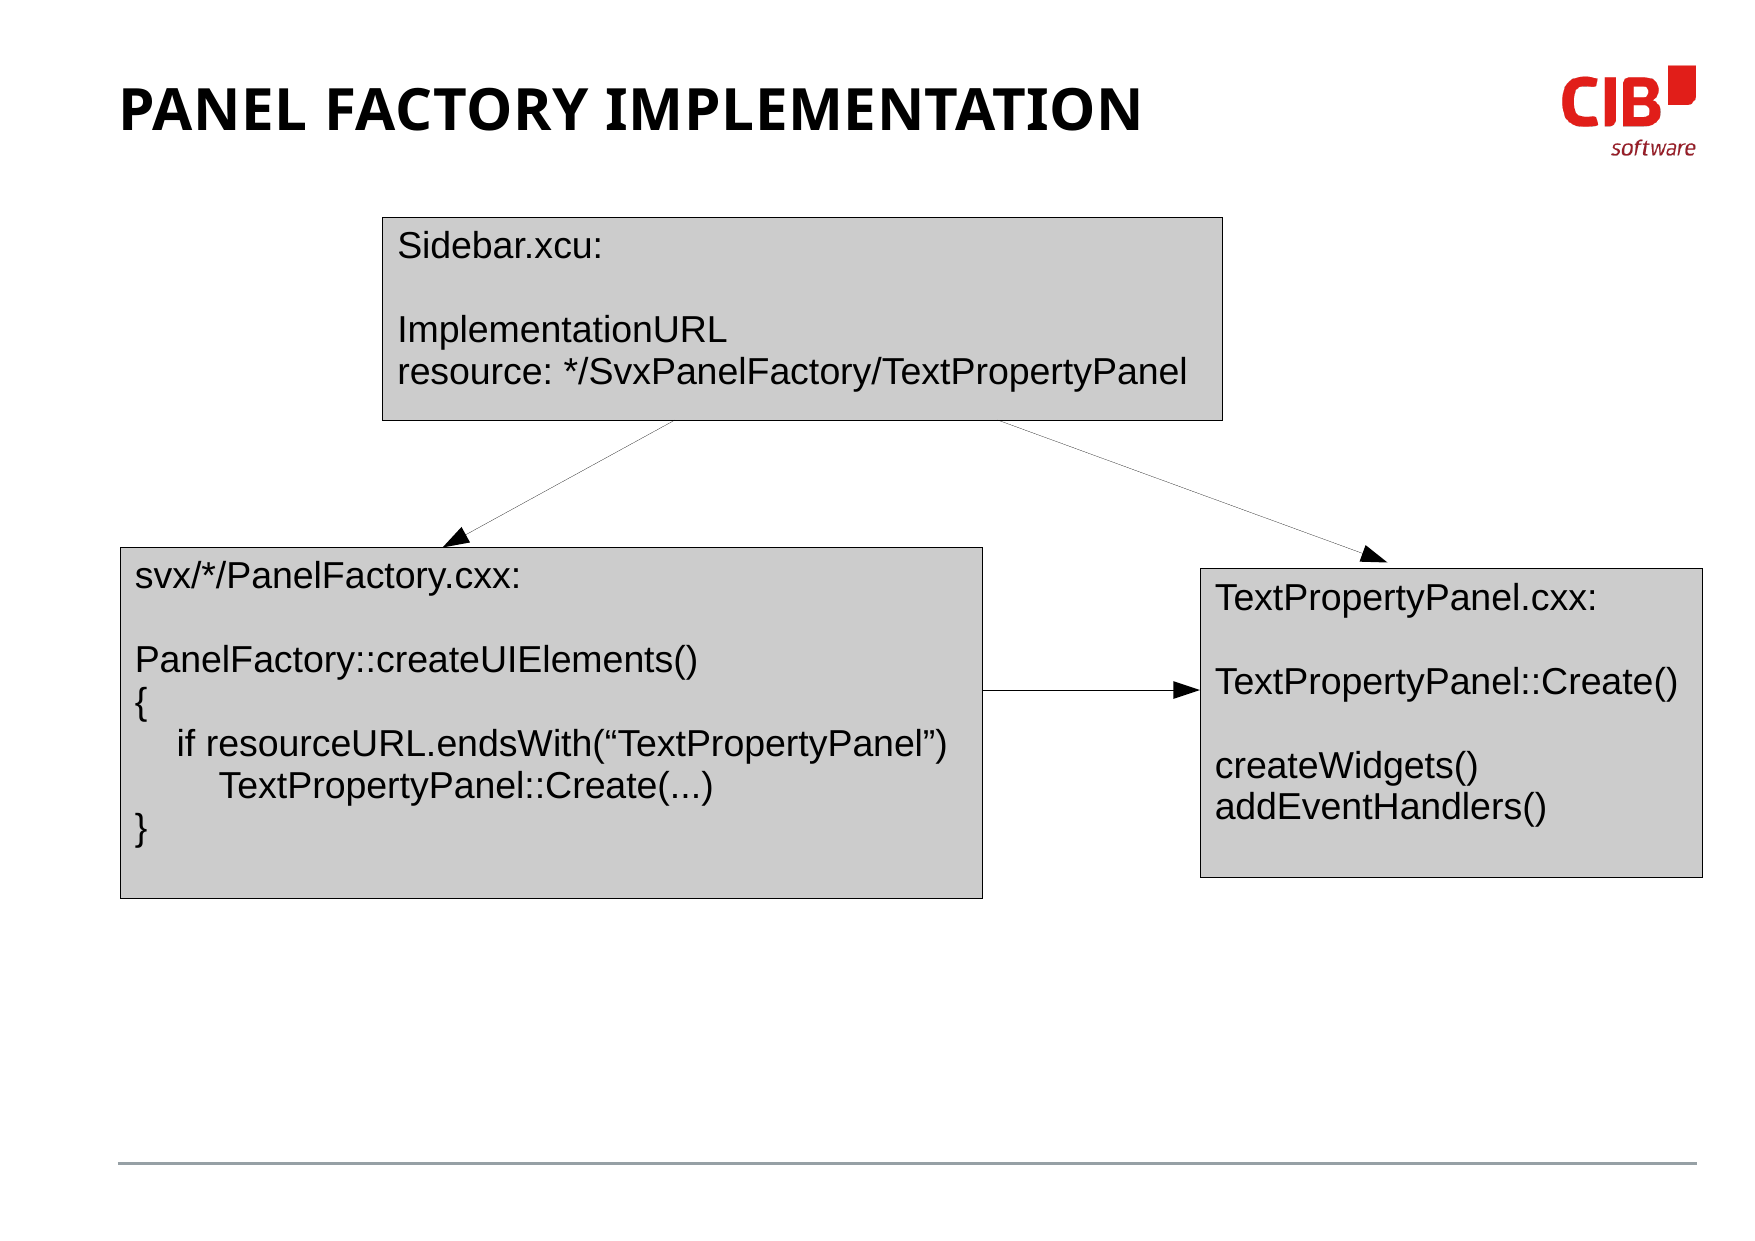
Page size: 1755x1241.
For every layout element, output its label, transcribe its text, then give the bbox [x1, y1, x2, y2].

text_box TextPropertyPanel.cxx: TextPropertyPanel::Create() createWidgets() addEventHandlers() [1200, 568, 1703, 878]
title PANEL Factory implementationl [118, 71, 1359, 250]
text_box svx/*/PanelFactory.cxx: PanelFactory::createUIElements() { if resourceURL.endsWith(“TextPropertyPanel”) TextPropertyPanel::Create(...) } [120, 547, 983, 899]
picture [1561, 64, 1696, 156]
text_box Sidebar.xcu: ImplementationURL resource: */SvxPanelFactory/TextPropertyPanel [382, 217, 1223, 421]
